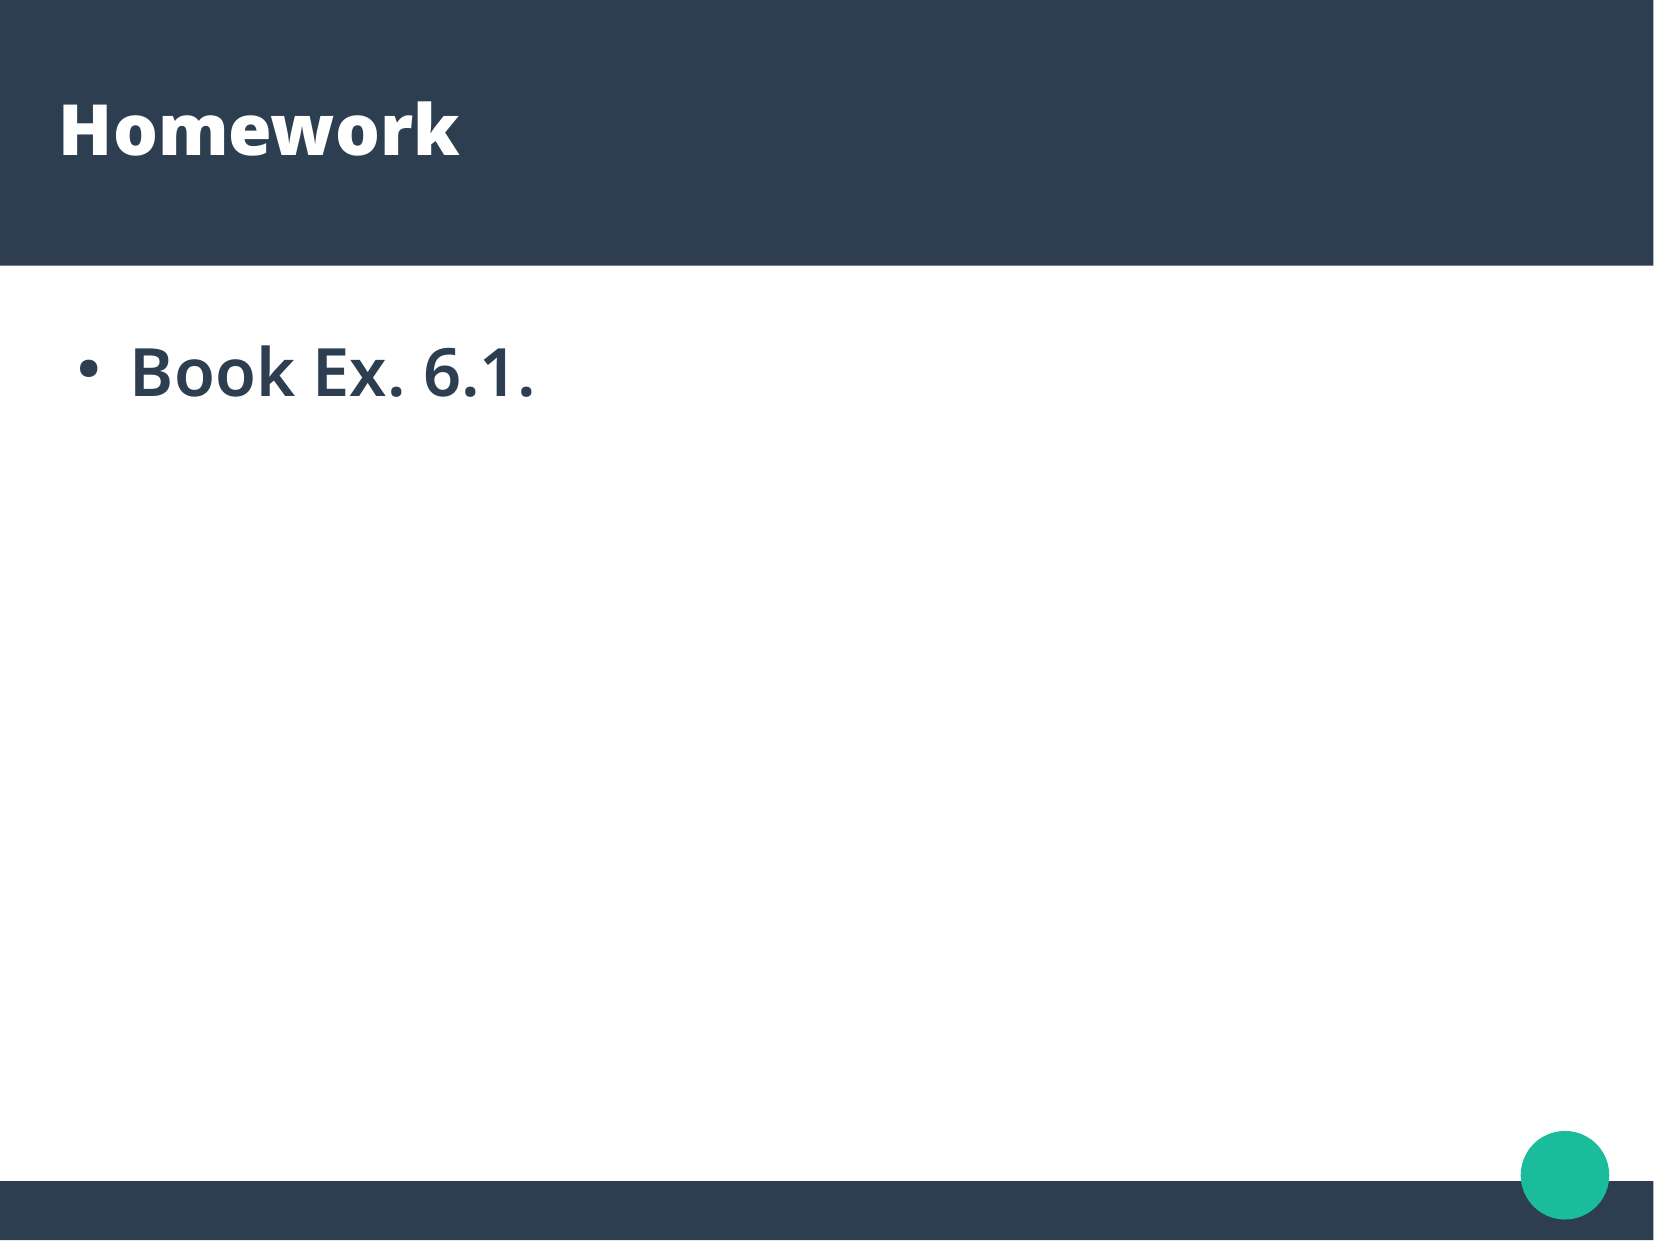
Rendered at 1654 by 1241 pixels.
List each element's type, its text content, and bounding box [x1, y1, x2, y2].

list Book Ex. 6.1. [59, 324, 1595, 1152]
title Homework [59, 49, 1595, 207]
